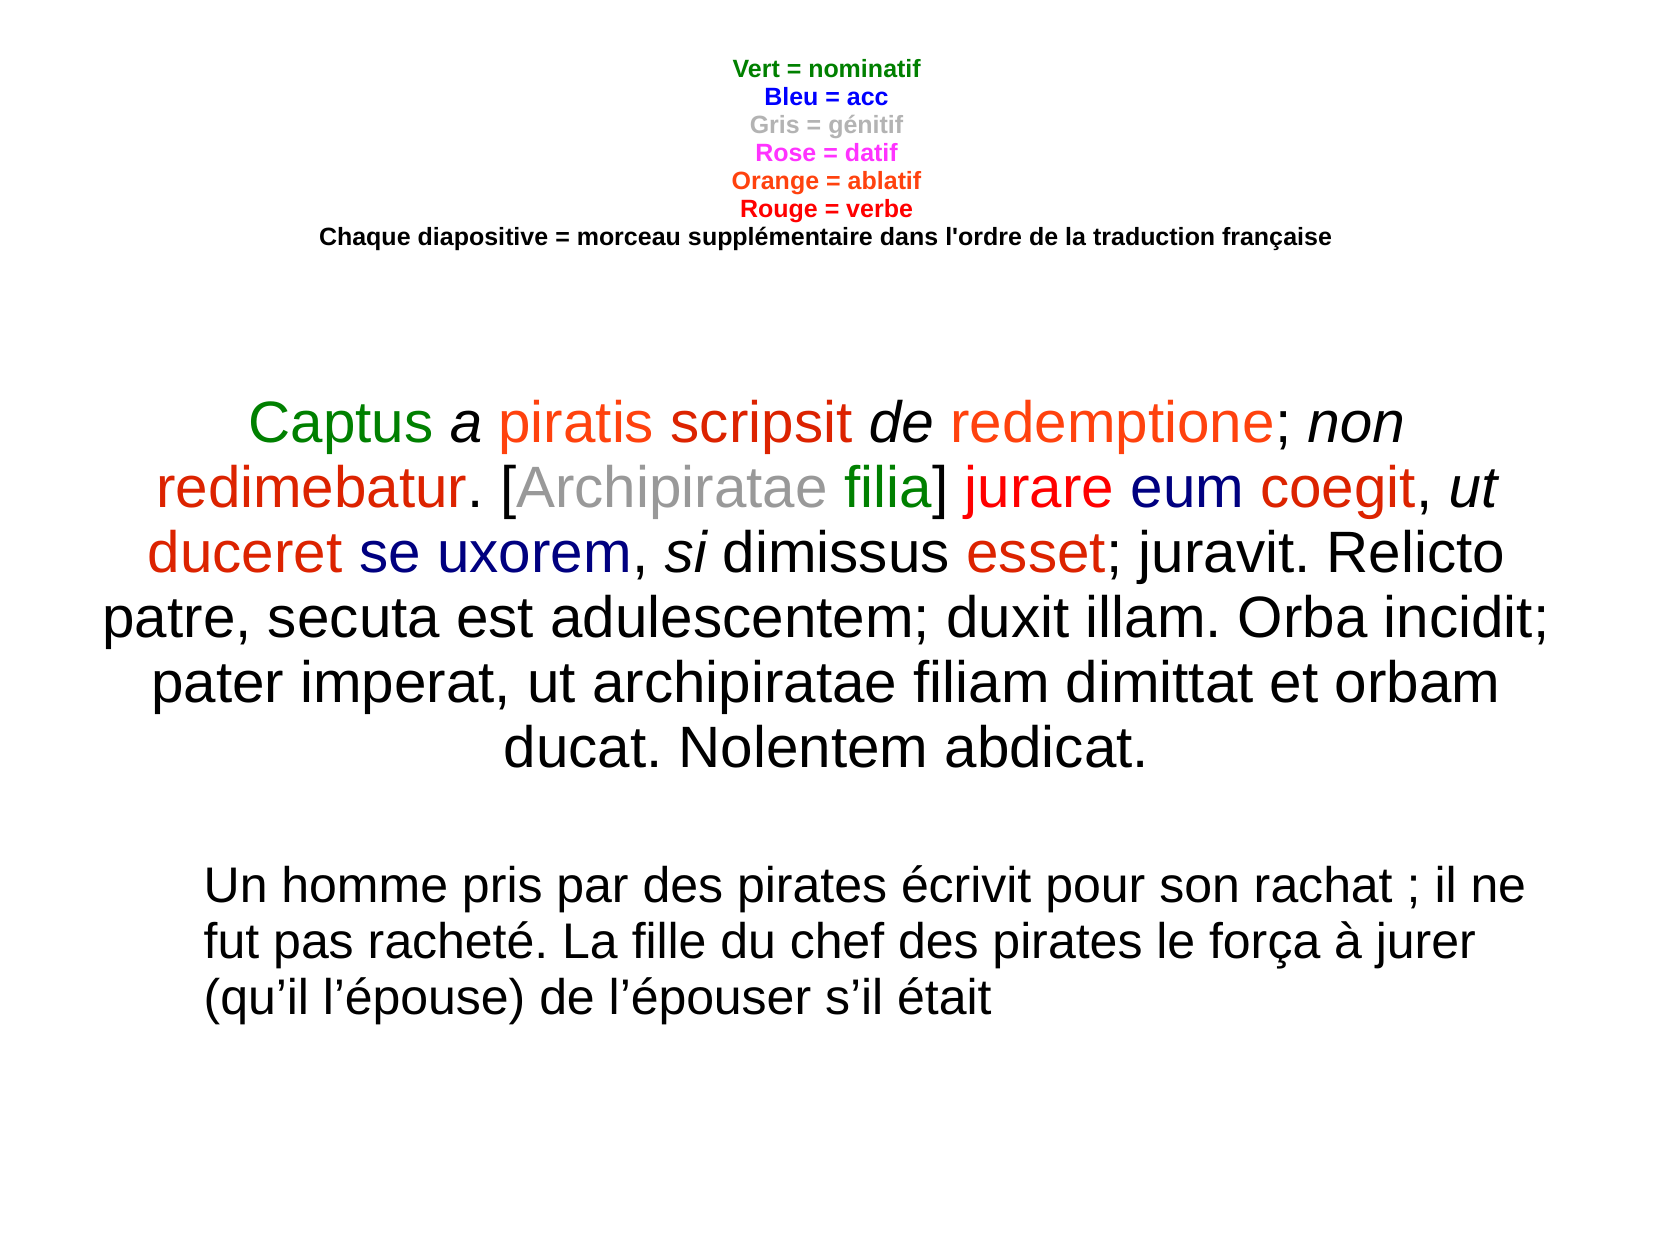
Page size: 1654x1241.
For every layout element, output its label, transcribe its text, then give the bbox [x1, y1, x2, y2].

title Vert = nominatif Bleu = acc Gris = génitif Rose = datif Orange = ablatif Rouge = verbe Chaque diapositive = morceau supplémentaire dans l'ordre de la traduction française [82, 49, 1571, 257]
text_box Un homme pris par des pirates écrivit pour son rachat ; il ne fut pas racheté. La fille du chef des pirates le força à jurer (qu’il l’épouse) de l’épouser s’il était [188, 850, 1571, 1033]
subtitle Captus a piratis scripsit de redemptione; non redimebatur. [Archipiratae filia] jurare eum coegit, ut duceret se uxorem, si dimissus esset; juravit. Relicto patre, secuta est adulescentem; duxit illam. Orba incidit; pater imperat, ut archipiratae filiam dimittat et orbam ducat. Nolentem abdicat. [82, 318, 1571, 851]
